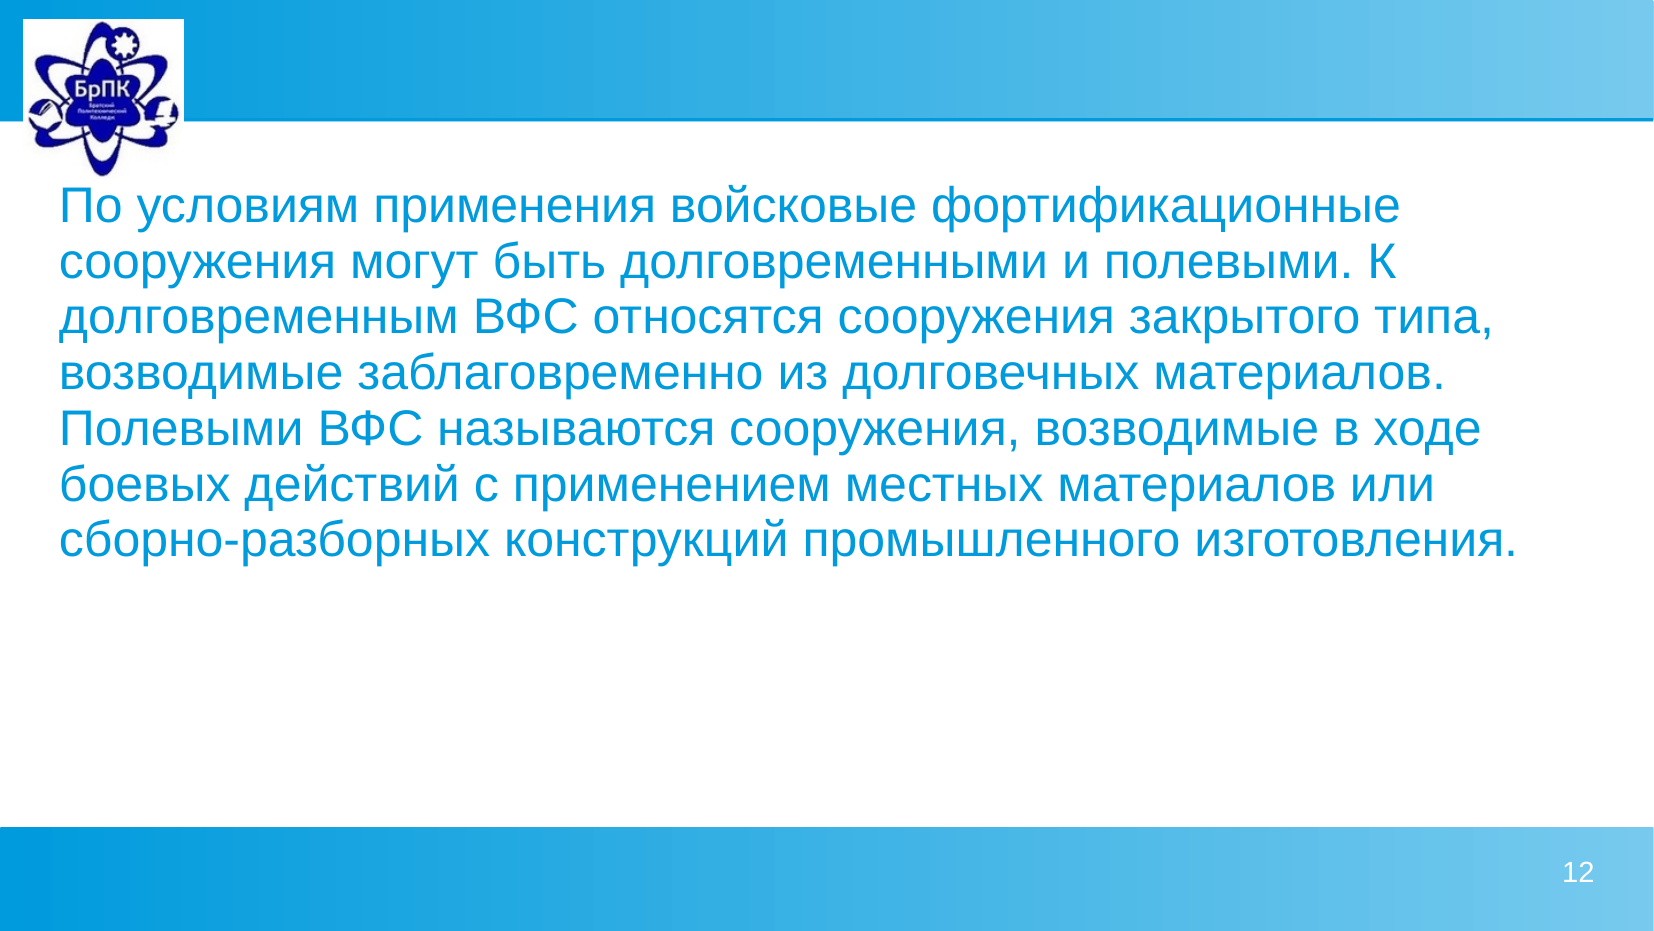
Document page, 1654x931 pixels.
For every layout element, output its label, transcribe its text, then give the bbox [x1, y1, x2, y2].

list По условиям применения войсковые фортификационные сооружения могут быть долговременными и полевыми. К долговременным ВФС относятся сооружения закрытого типа, возводимые заблаговременно из долговечных материалов. Полевыми ВФС называются сооружения, возводимые в ходе боевых действий с применением местных материалов или сборно-разборных конструкций промышленного изготовления. [59, 177, 1595, 768]
picture [23, 20, 184, 179]
